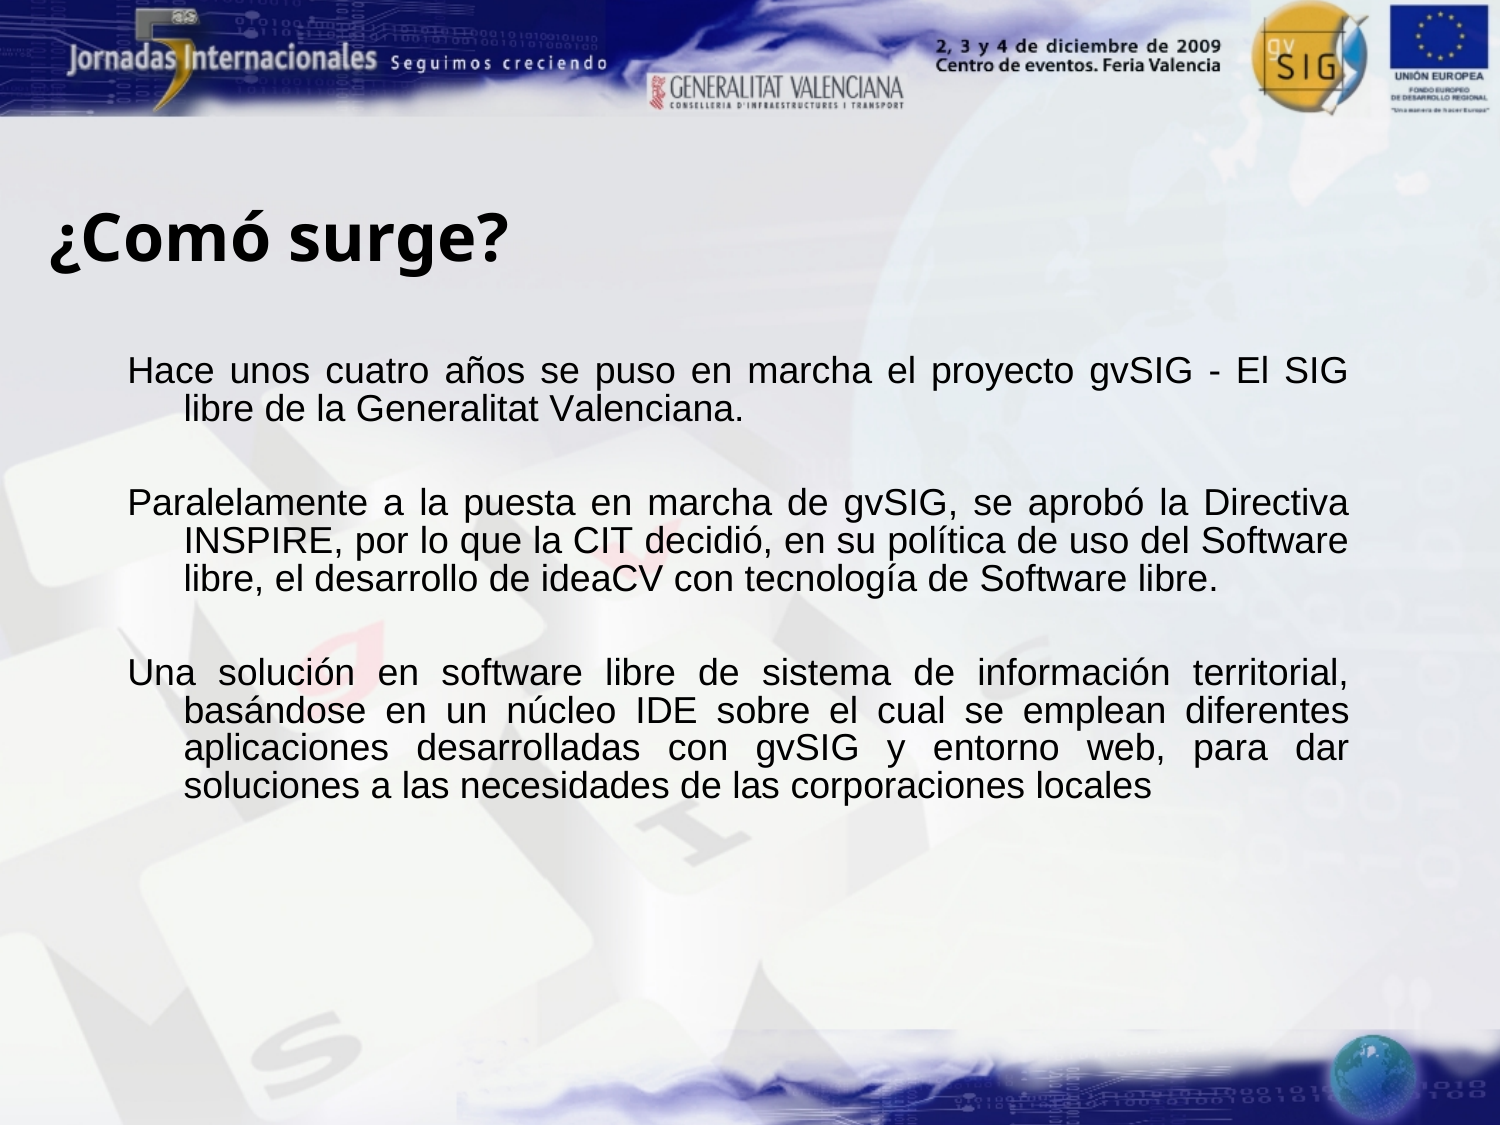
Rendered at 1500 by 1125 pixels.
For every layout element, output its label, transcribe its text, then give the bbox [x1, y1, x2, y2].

picture [0, 329, 1500, 1125]
text_box Hace unos cuatro años se puso en marcha el proyecto gvSIG - El SIG libre de la Generalitat Valenciana. Paralelamente a la puesta en marcha de gvSIG, se aprobó la Directiva INSPIRE, por lo que la CIT decidió, en su política de uso del Software libre, el desarrollo de ideaCV con tecnología de Software libre. Una solución en software libre de sistema de información territorial, basándose en un núcleo IDE sobre el cual se emplean diferentes aplicaciones desarrolladas con gvSIG y entorno web, para dar soluciones a las necesidades de las corporaciones locales [112, 346, 1365, 1079]
text_box ¿Comó surge? [0, 140, 1500, 329]
picture [0, 0, 1500, 140]
